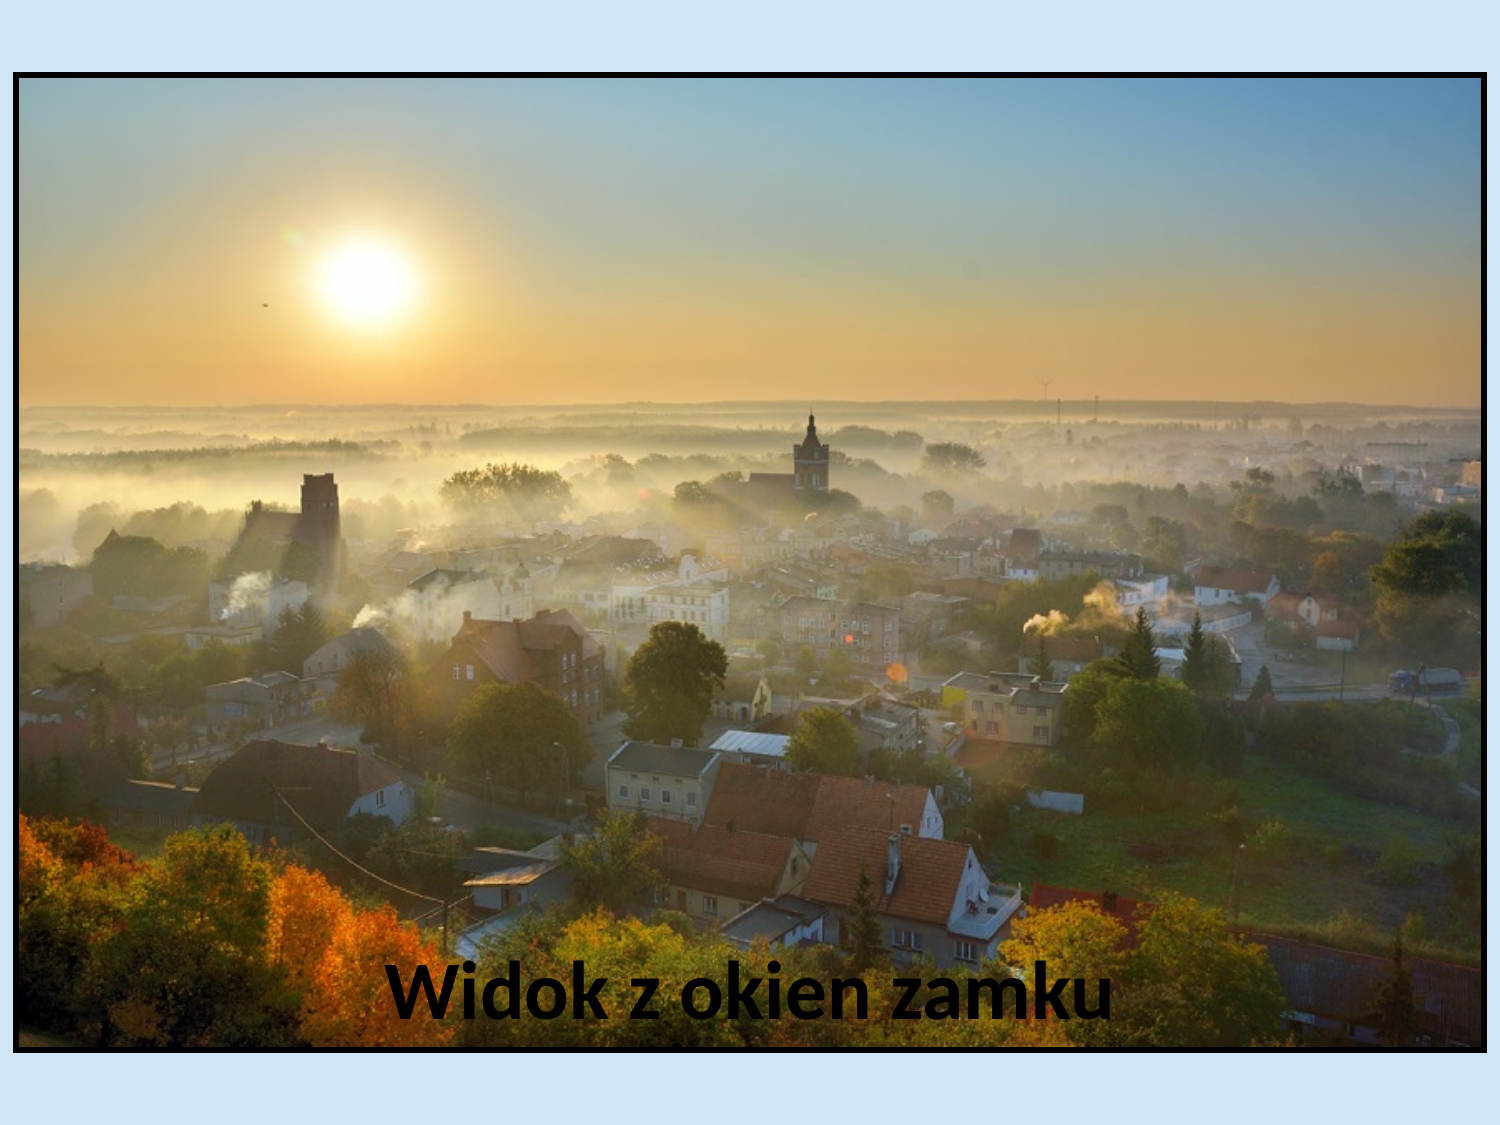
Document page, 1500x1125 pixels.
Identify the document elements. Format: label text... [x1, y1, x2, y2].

text_box Widok z okien zamku [369, 928, 1131, 1044]
picture [18, 78, 1481, 1047]
